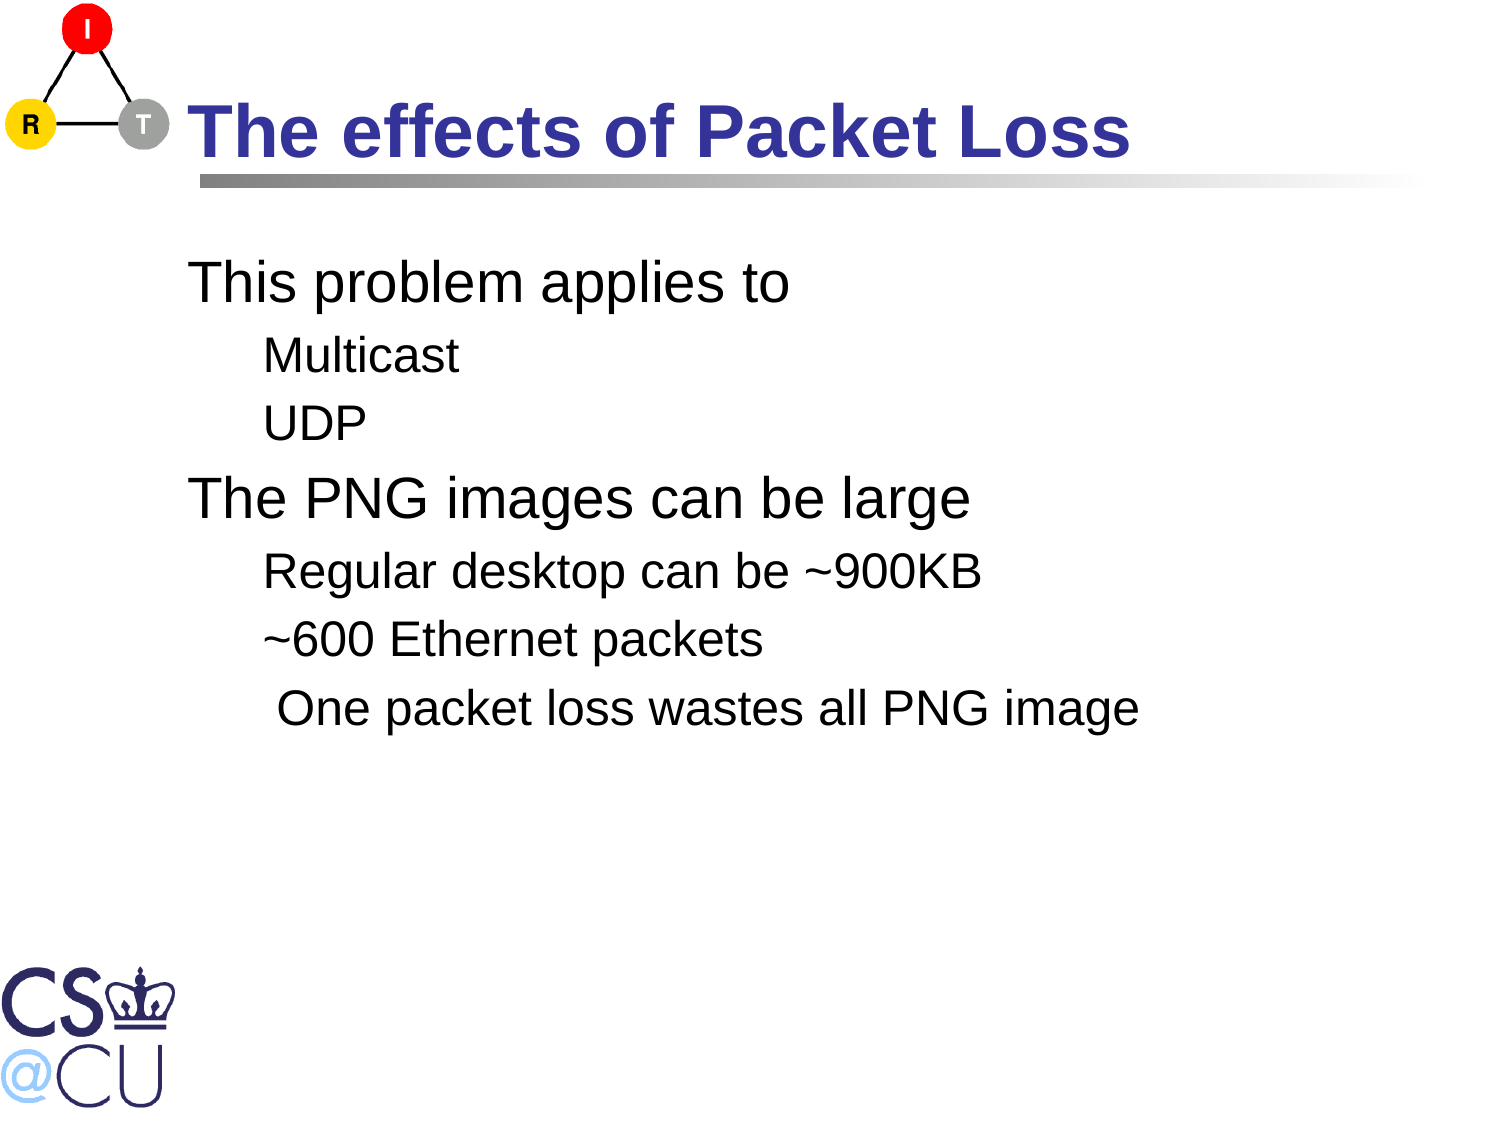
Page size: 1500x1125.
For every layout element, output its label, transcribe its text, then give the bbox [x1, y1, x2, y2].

picture [0, 949, 175, 1125]
picture [0, 0, 173, 154]
title The effects of Packet Loss [187, 44, 1463, 218]
list This problem applies to Multicast UDP The PNG images can be large Regular desktop can be ~900KB ~600 Ethernet packets One packet loss wastes all PNG image [187, 249, 1463, 998]
